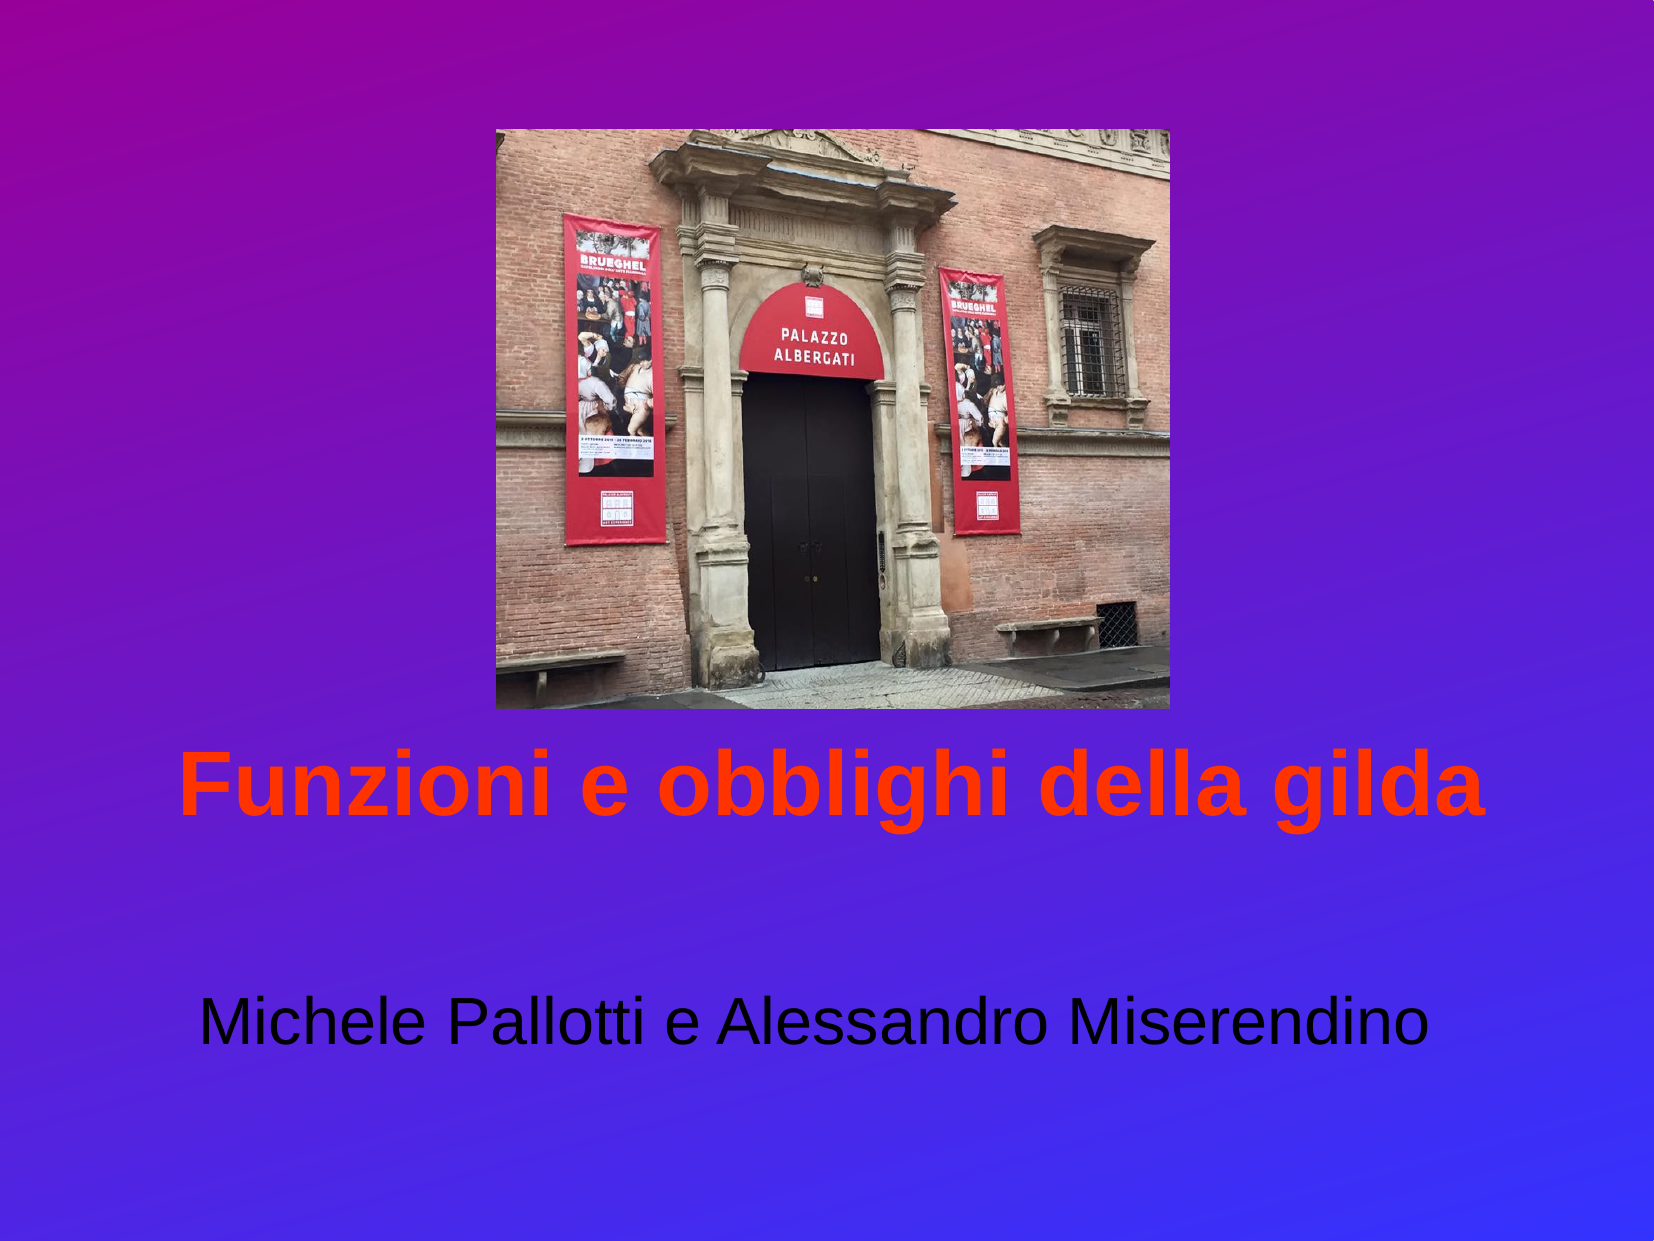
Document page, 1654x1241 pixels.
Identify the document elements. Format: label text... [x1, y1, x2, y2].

picture [496, 129, 1170, 709]
title [70, 47, 1559, 422]
subtitle Funzioni e obblighi della gilda Michele Pallotti e Alessandro Miserendino [70, 708, 1560, 1158]
